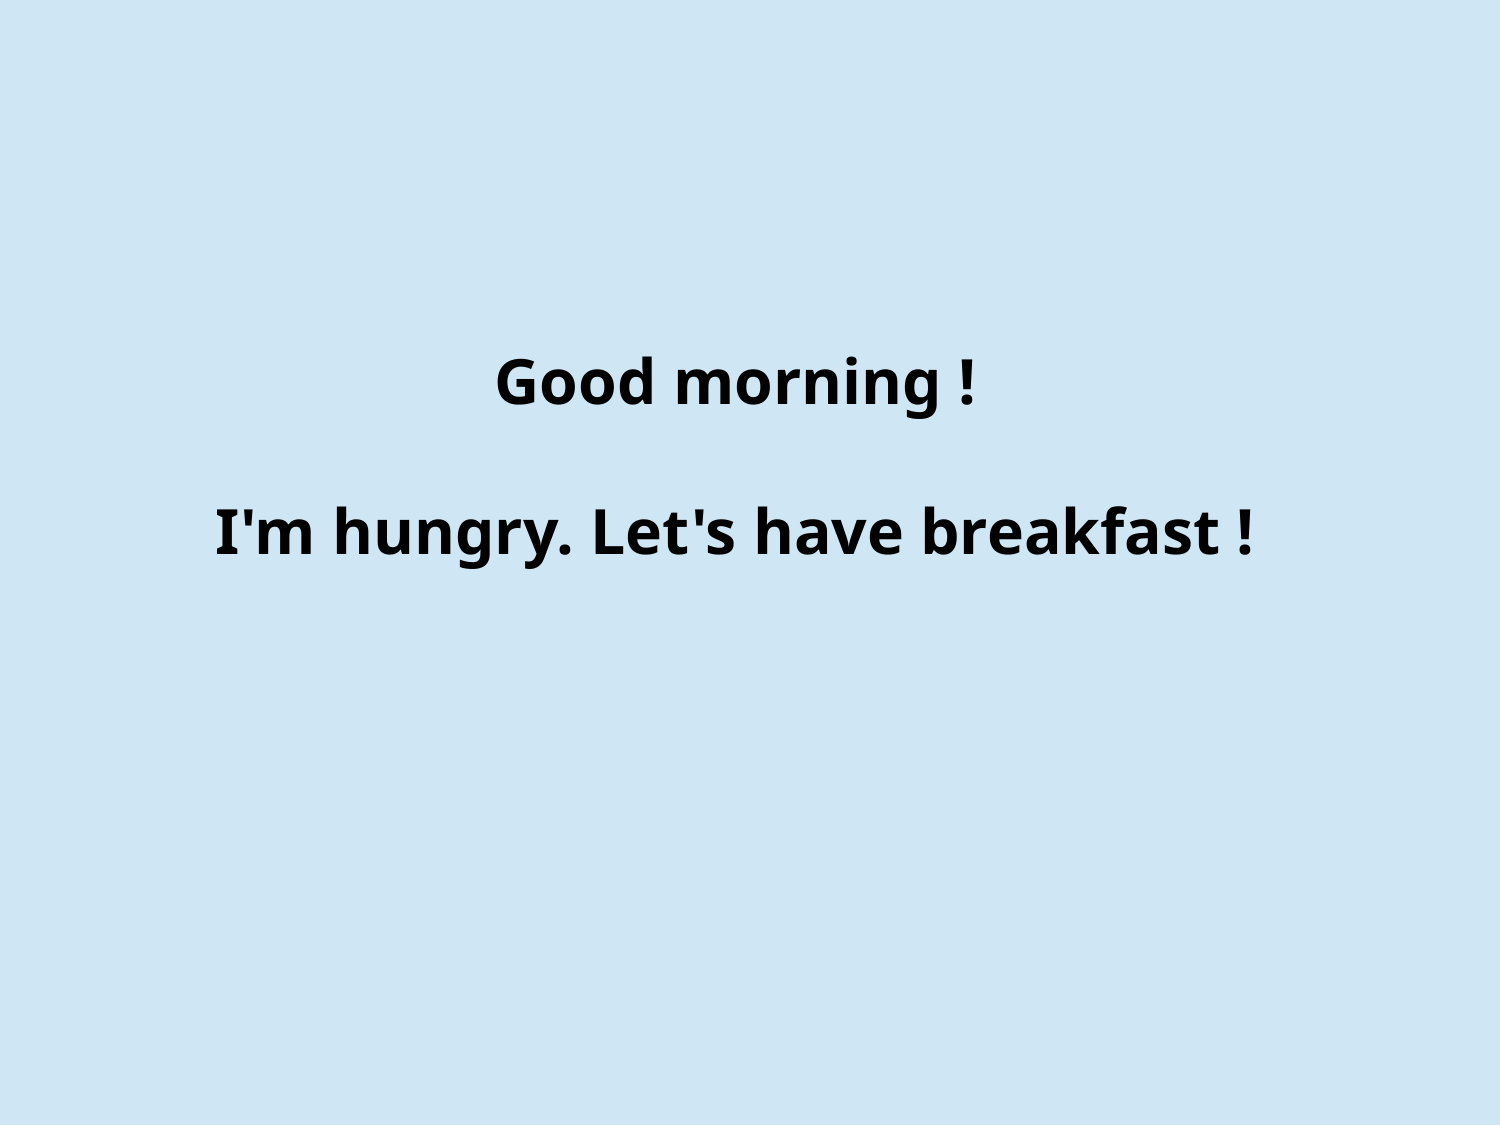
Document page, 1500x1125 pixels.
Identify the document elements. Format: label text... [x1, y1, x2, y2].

text_box Good morning ! I'm hungry. Let's have breakfast ! [22, 259, 1465, 575]
